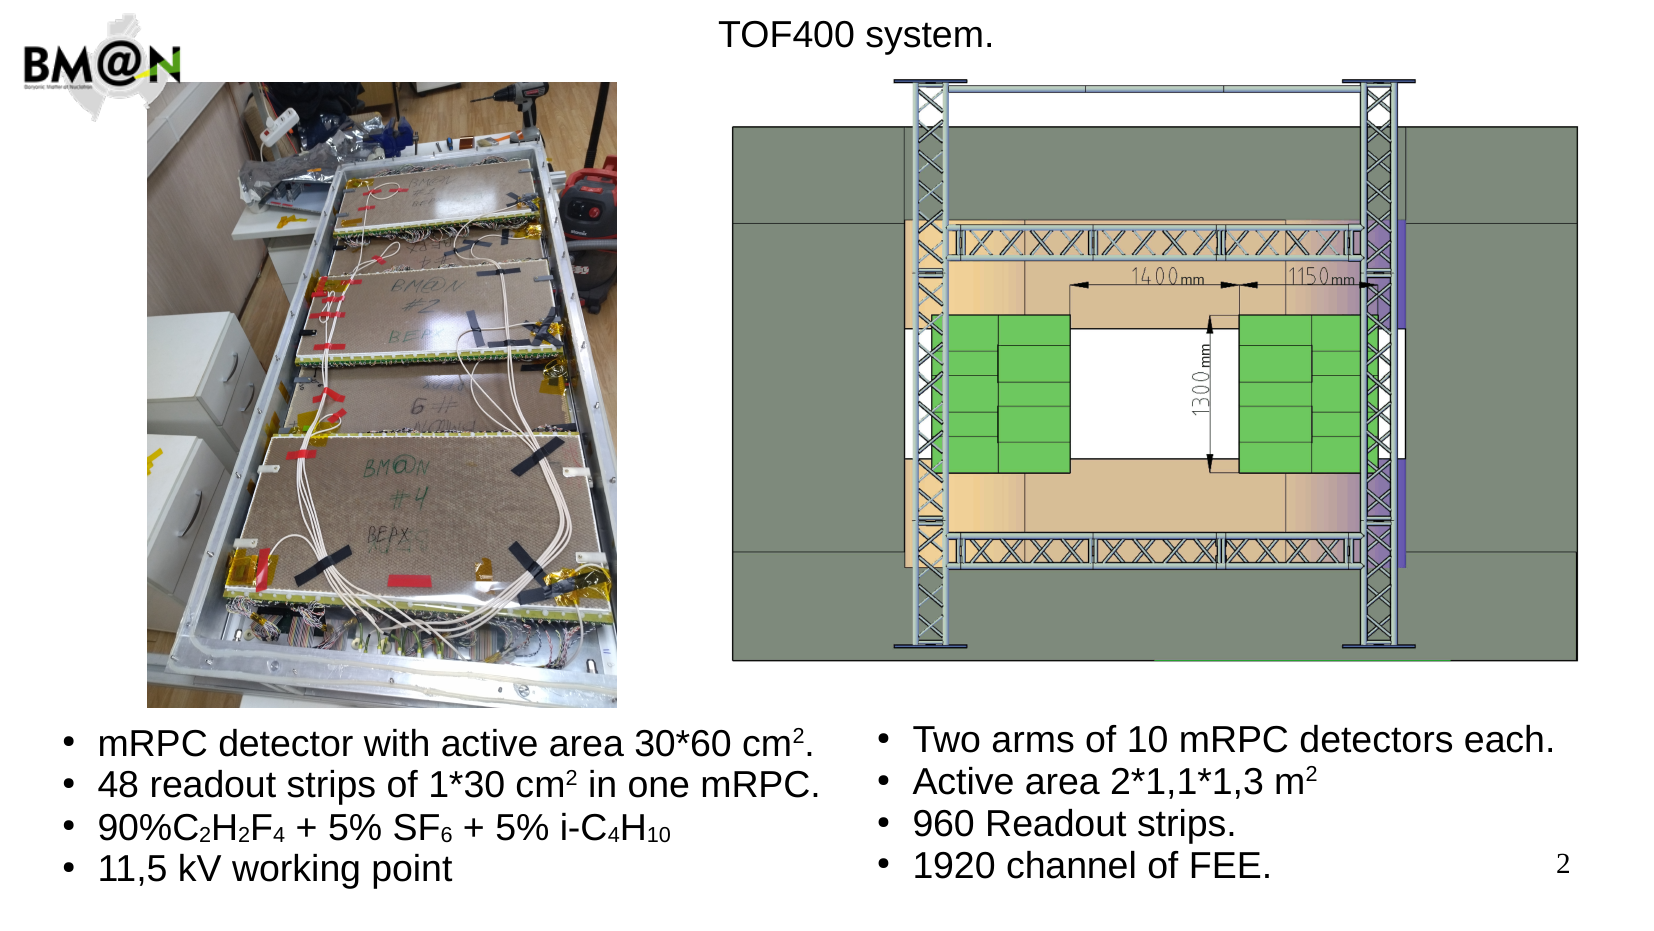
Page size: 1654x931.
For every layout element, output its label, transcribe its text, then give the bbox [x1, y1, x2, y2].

text_box mRPC detector with active area 30*60 cm2. 48 readout strips of 1*30 cm2 in one mRPC. 90%C2H2F4 + 5% SF6 + 5% i-C4H10 11,5 kV working point [47, 714, 890, 907]
text_box TOF400 system. [228, 5, 1595, 63]
picture [0, 0, 617, 708]
picture [679, 50, 1653, 703]
text_box Two arms of 10 mRPC detectors each. Active area 2*1,1*1,3 m2 960 Readout strips. 1920 channel of FEE. [862, 710, 1630, 916]
